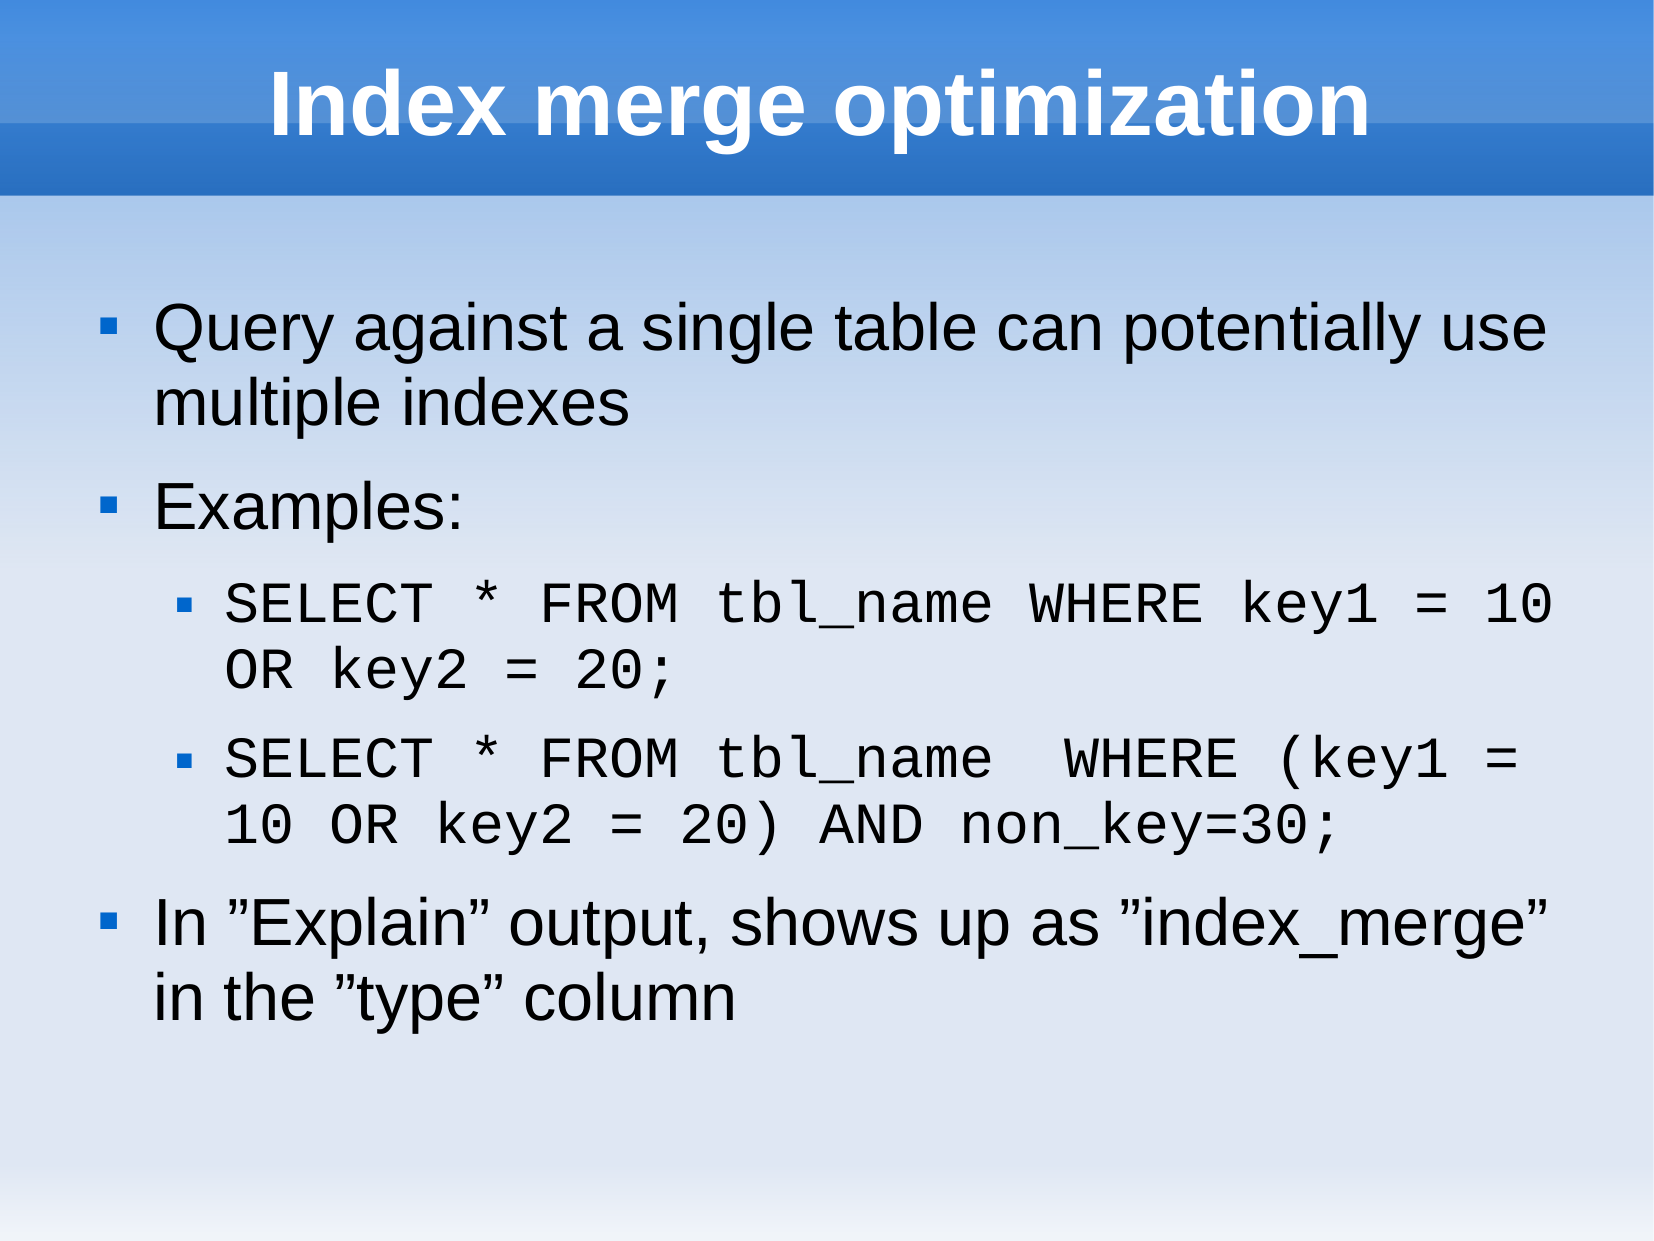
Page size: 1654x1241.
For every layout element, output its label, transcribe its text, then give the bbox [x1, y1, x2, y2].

list Query against a single table can potentially use multiple indexes Examples: SELECT * FROM tbl_name WHERE key1 = 10 OR key2 = 20; SELECT * FROM tbl_name WHERE (key1 = 10 OR key2 = 20) AND non_key=30; In ”Explain” output, shows up as ”index_merge” in the ”type” column [82, 290, 1571, 1094]
title Index merge optimization [76, 0, 1565, 208]
picture [0, 0, 1654, 1241]
